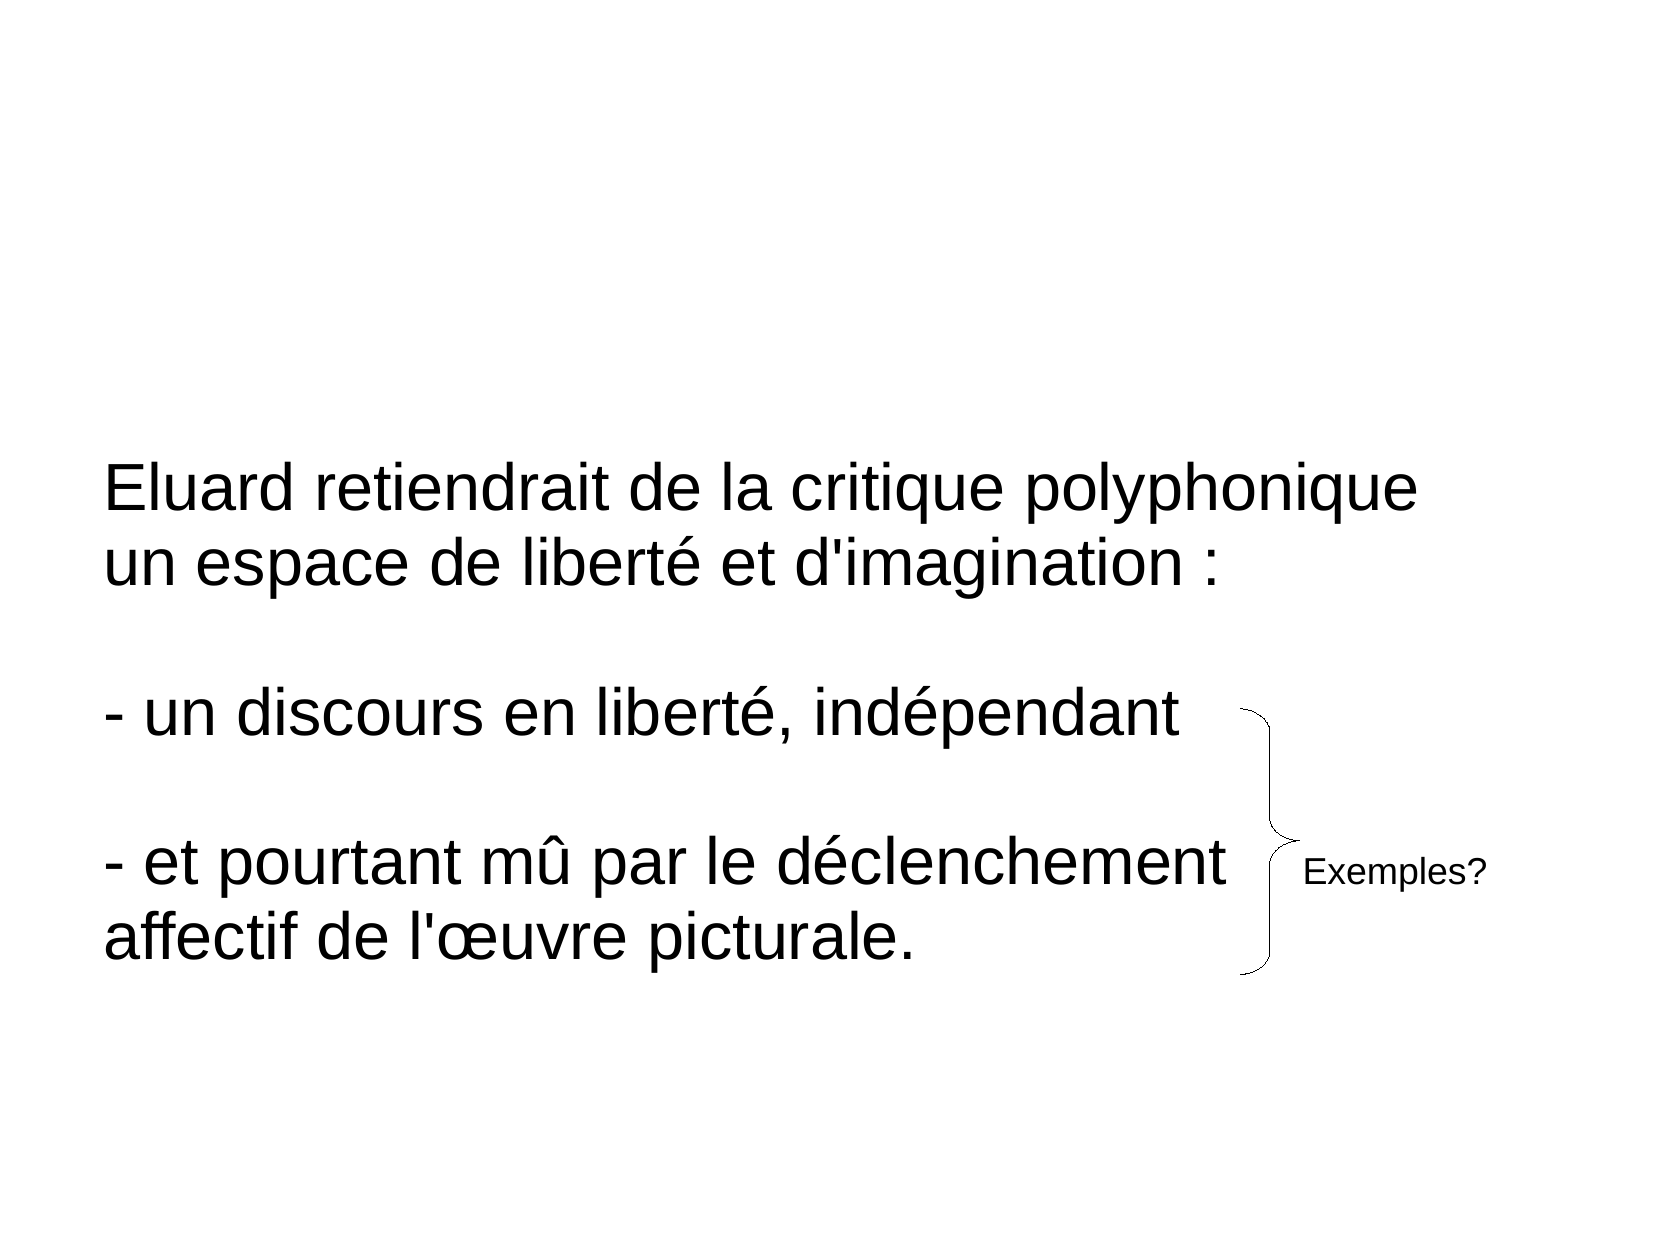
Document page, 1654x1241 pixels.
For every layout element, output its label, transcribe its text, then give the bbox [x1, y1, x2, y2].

text_box Eluard retiendrait de la critique polyphonique un espace de liberté et d'imagination : - un discours en liberté, indépendant - et pourtant mû par le déclenchement Exemples? affectif de l'œuvre picturale. [88, 442, 1555, 982]
